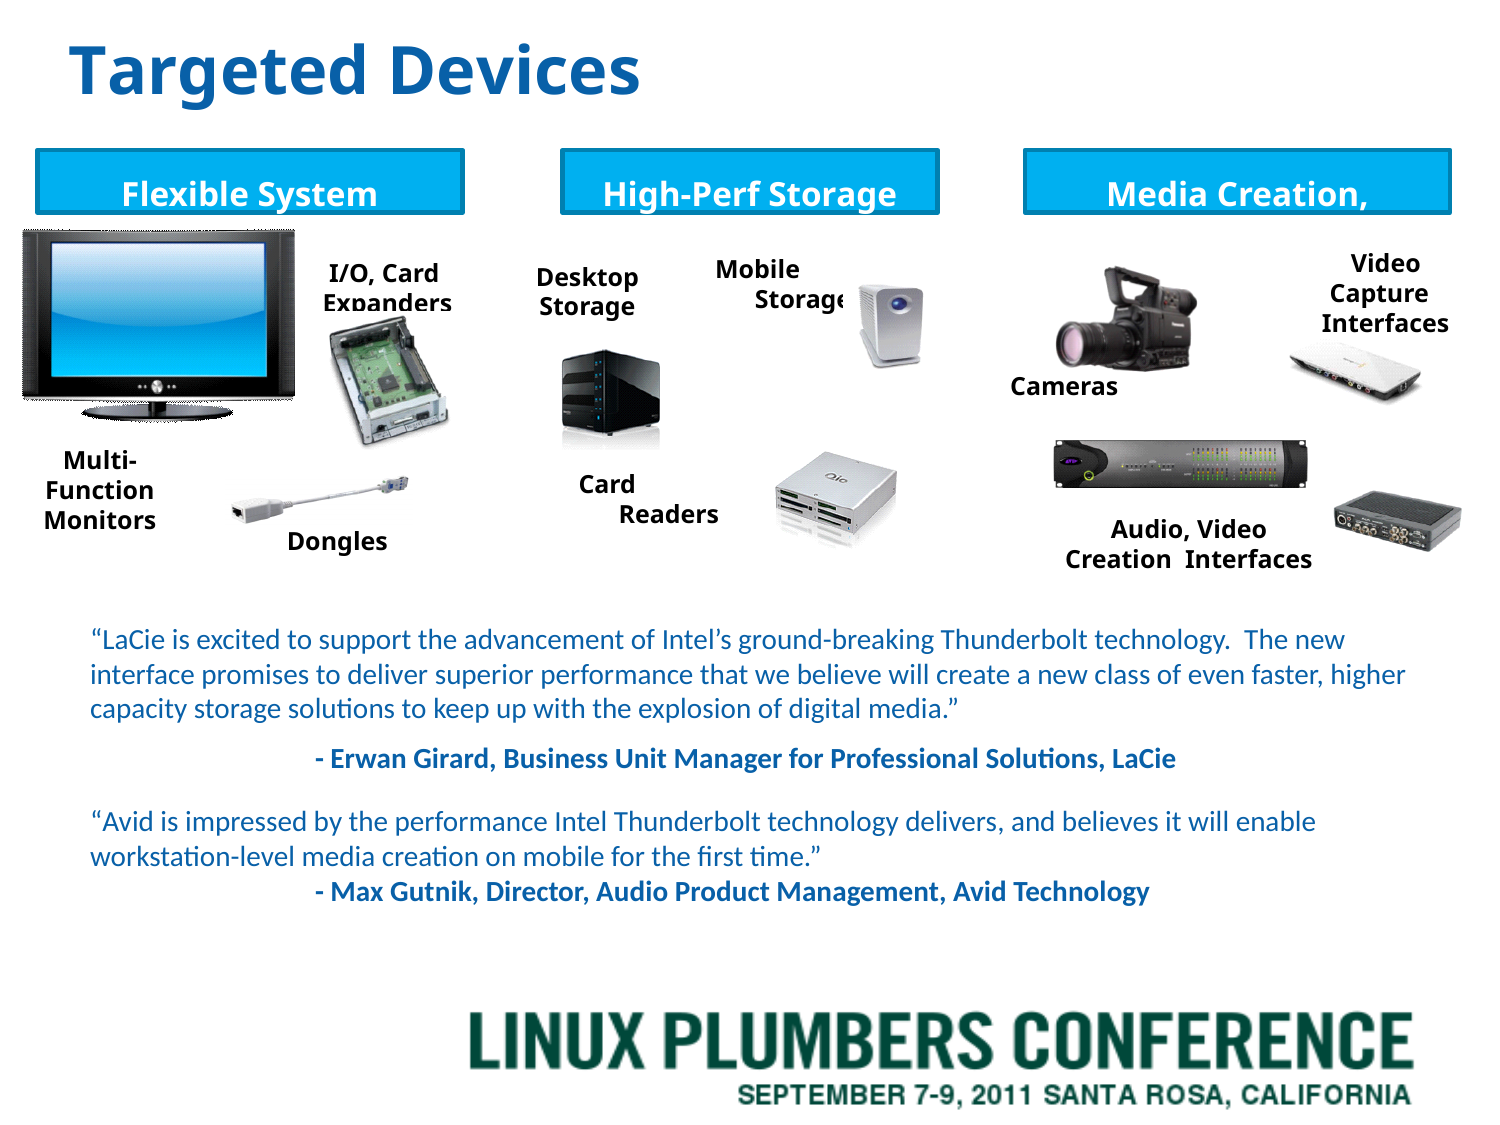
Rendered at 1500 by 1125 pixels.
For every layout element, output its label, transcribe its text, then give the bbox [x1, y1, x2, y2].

picture [843, 276, 938, 376]
text_box Cameras [964, 362, 1165, 408]
text_box Flexible System Designs [37, 150, 463, 213]
text_box Desktop Storage [487, 253, 688, 329]
picture [225, 474, 413, 526]
text_box Mobile Storage [699, 245, 901, 321]
picture [1285, 333, 1426, 413]
text_box “Avid is impressed by the performance Intel Thunderbolt technology delivers, and believes it will enable workstation-level media creation on mobile for the first time.” - Max Gutnik, Director, Audio Product Management, Avid Technology [75, 795, 1438, 975]
picture [14, 224, 301, 425]
picture [324, 311, 451, 451]
picture [1050, 437, 1309, 488]
text_box Video Capture Interfaces [1285, 240, 1486, 316]
picture [546, 337, 676, 451]
text_box “LaCie is excited to support the advancement of Intel’s ground-breaking Thunderbolt technology. The new interface promises to deliver superior performance that we believe will create a new class of even faster, higher capacity storage solutions to keep up with the explosion of digital media.” - Erwan Girard, Business Unit Manager for Professional Solutions, LaCie [75, 612, 1438, 782]
text_box Dongles [225, 517, 451, 563]
picture [1052, 262, 1201, 375]
picture [765, 433, 901, 563]
text_box Audio, Video Creation Interfaces [1050, 506, 1329, 582]
text_box Targeted Devices [68, 42, 1500, 149]
text_box Card Readers [562, 461, 763, 537]
picture [453, 975, 1426, 1125]
text_box Multi-Function Monitors [0, 436, 201, 512]
text_box I/O, Card Expanders [301, 249, 488, 325]
text_box Media Creation, Transfer [1025, 150, 1450, 213]
text_box High-Perf Storage [563, 150, 938, 213]
picture [1329, 487, 1463, 554]
